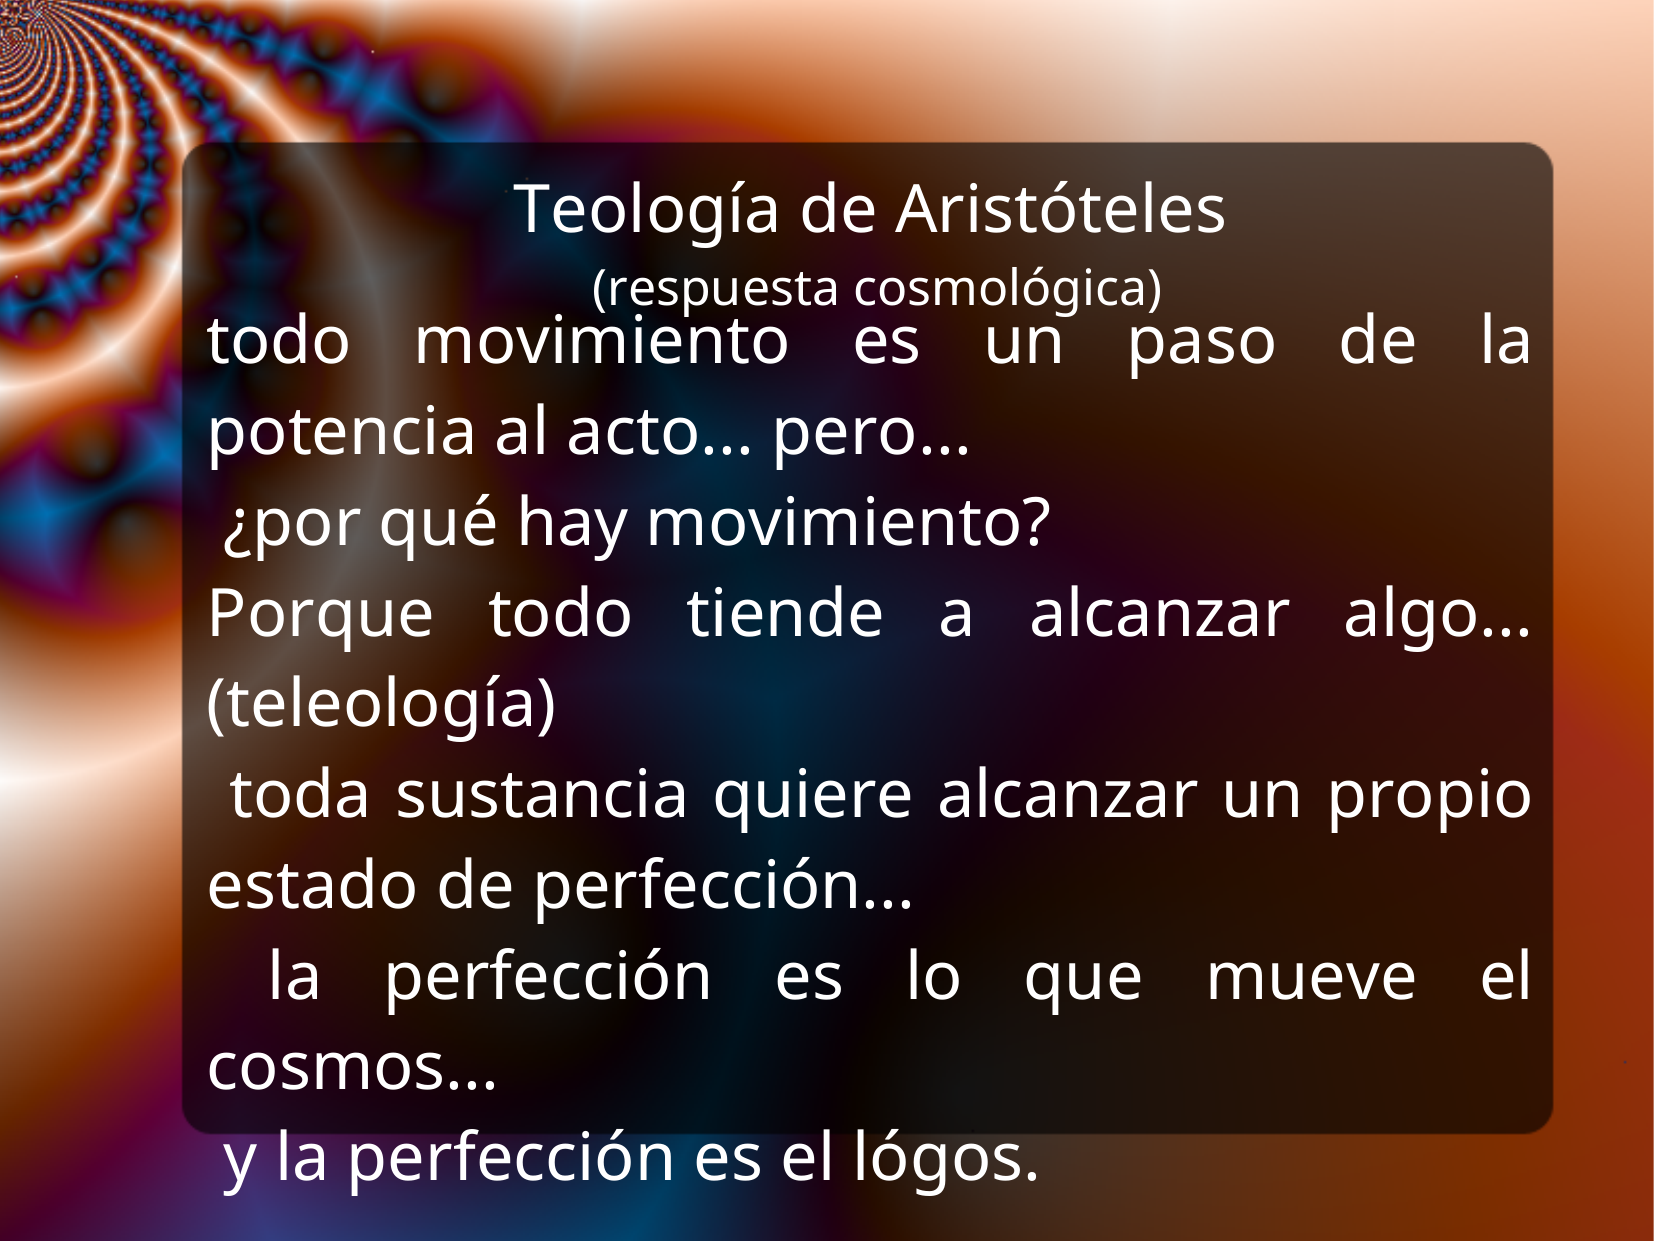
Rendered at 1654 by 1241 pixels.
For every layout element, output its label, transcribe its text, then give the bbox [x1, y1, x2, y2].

subtitle todo movimiento es un paso de la potencia al acto... pero... ¿por qué hay movimiento? Porque todo tiende a alcanzar algo... (teleología) toda sustancia quiere alcanzar un propio estado de perfección... la perfección es lo que mueve el cosmos... y la perfección es el lógos. [206, 383, 1536, 1109]
picture [0, 0, 1654, 1241]
title Teología de Aristóteles (respuesta cosmológica) [206, 156, 1536, 325]
